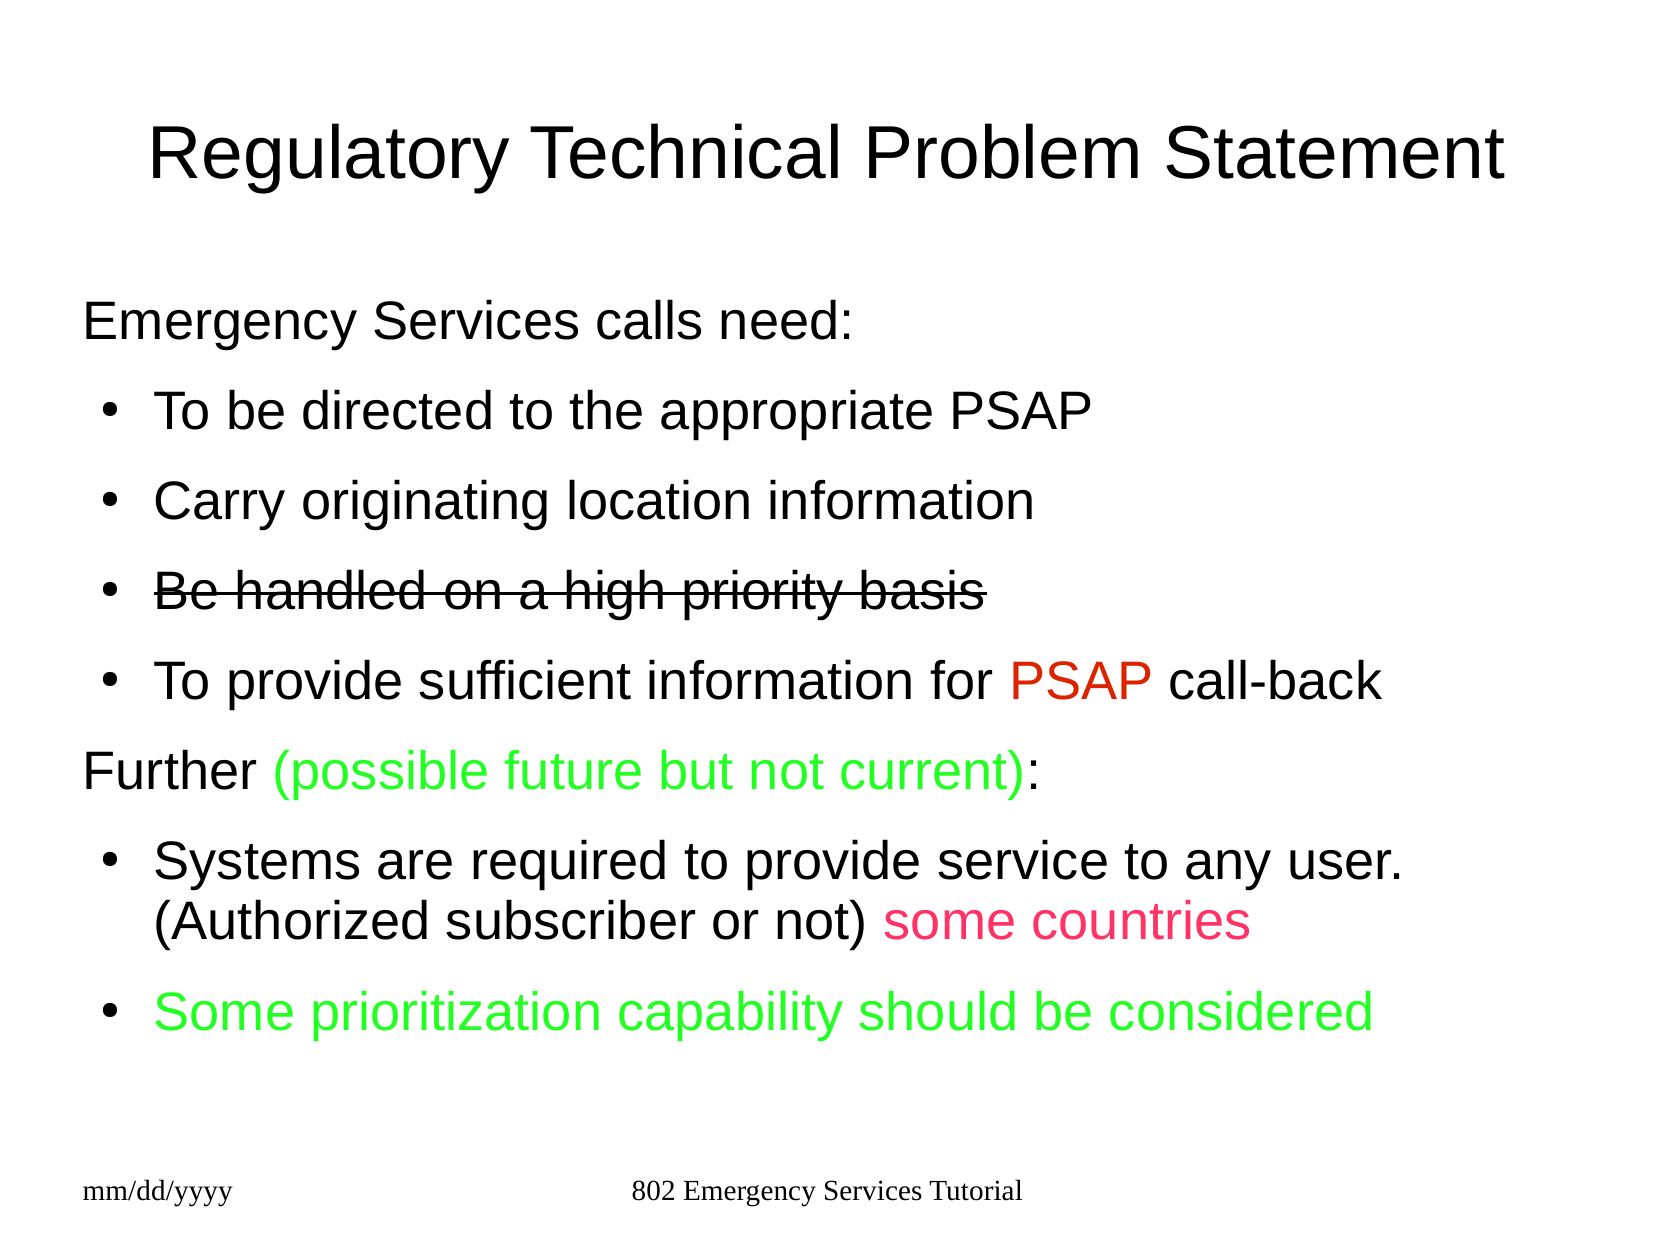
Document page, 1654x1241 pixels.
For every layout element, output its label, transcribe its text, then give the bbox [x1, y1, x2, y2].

title Regulatory Technical Problem Statement [82, 56, 1571, 250]
list Emergency Services calls need: To be directed to the appropriate PSAP Carry originating location information Be handled on a high priority basis To provide sufficient information for PSAP call-back Further (possible future but not current): Systems are required to provide service to any user. (Authorized subscriber or not) some countries Some prioritization capability should be considered [82, 290, 1571, 1094]
